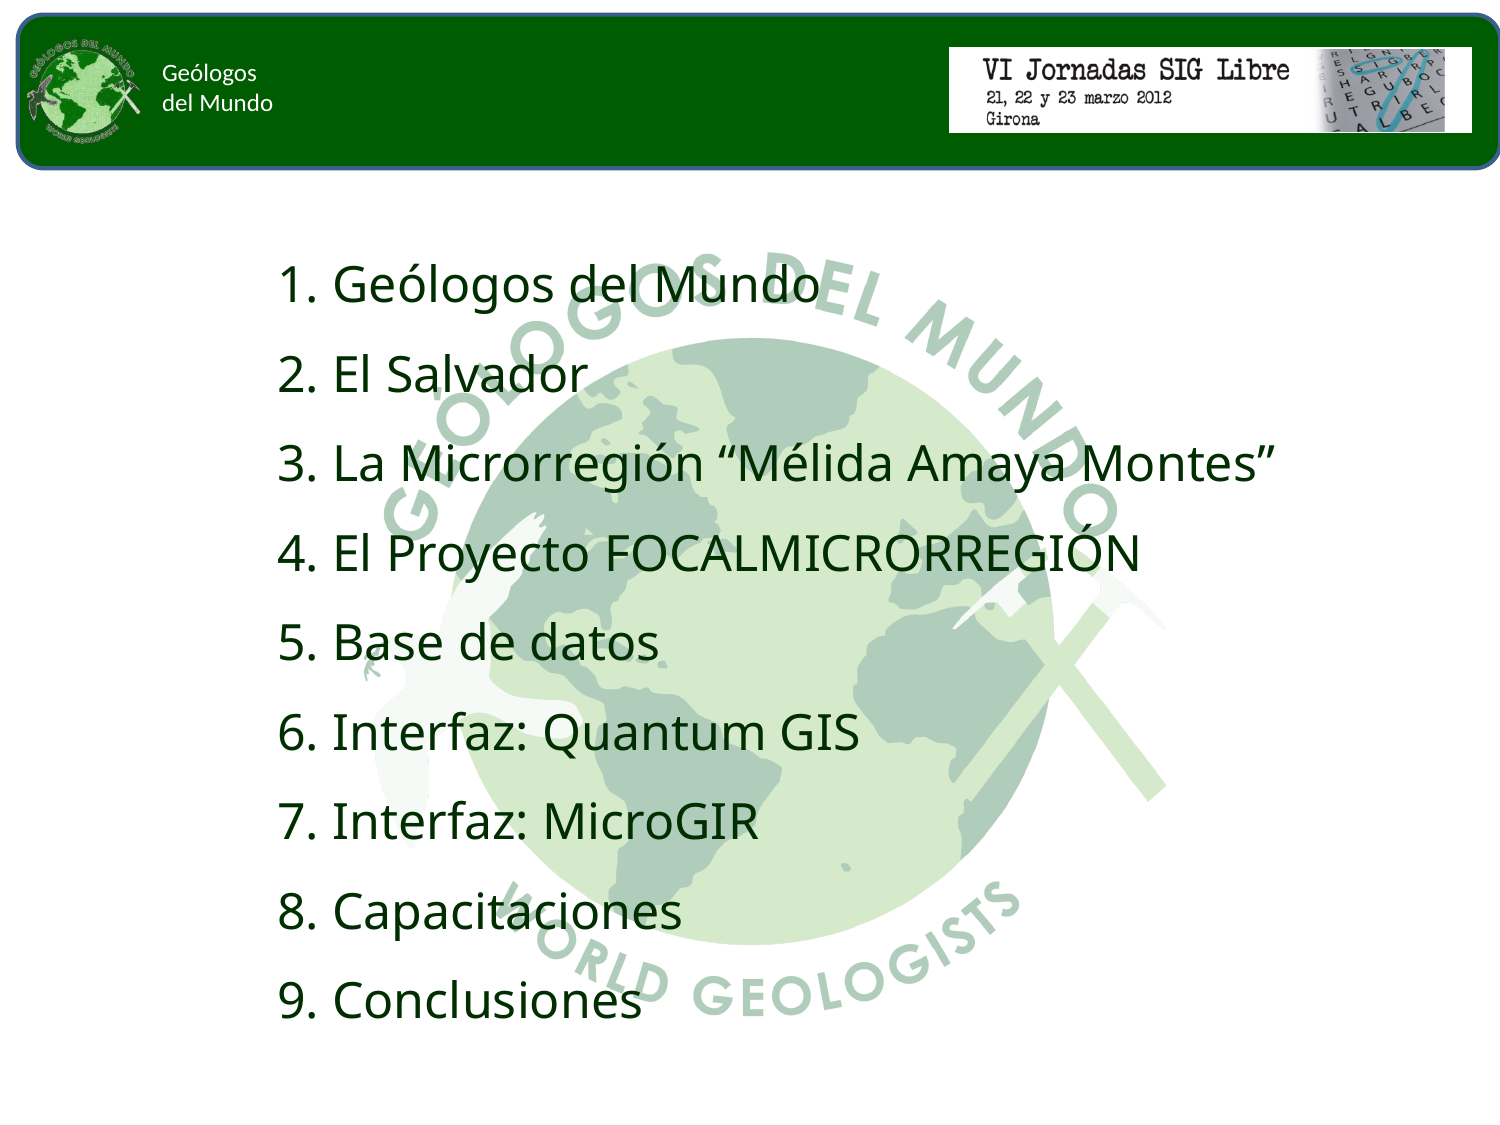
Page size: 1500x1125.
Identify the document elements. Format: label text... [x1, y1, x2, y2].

picture [25, 36, 142, 145]
text_box [17, 14, 1500, 169]
text_box 1. Geólogos del Mundo 2. El Salvador 3. La Microrregión “Mélida Amaya Montes” 4. El Proyecto FOCALMICRORREGIÓN 5. Base de datos 6. Interfaz: Quantum GIS 7. Interfaz: MicroGIR 8. Capacitaciones 9. Conclusiones [262, 245, 1420, 1097]
text_box Geólogos del Mundo [147, 49, 367, 125]
picture [950, 49, 1471, 132]
